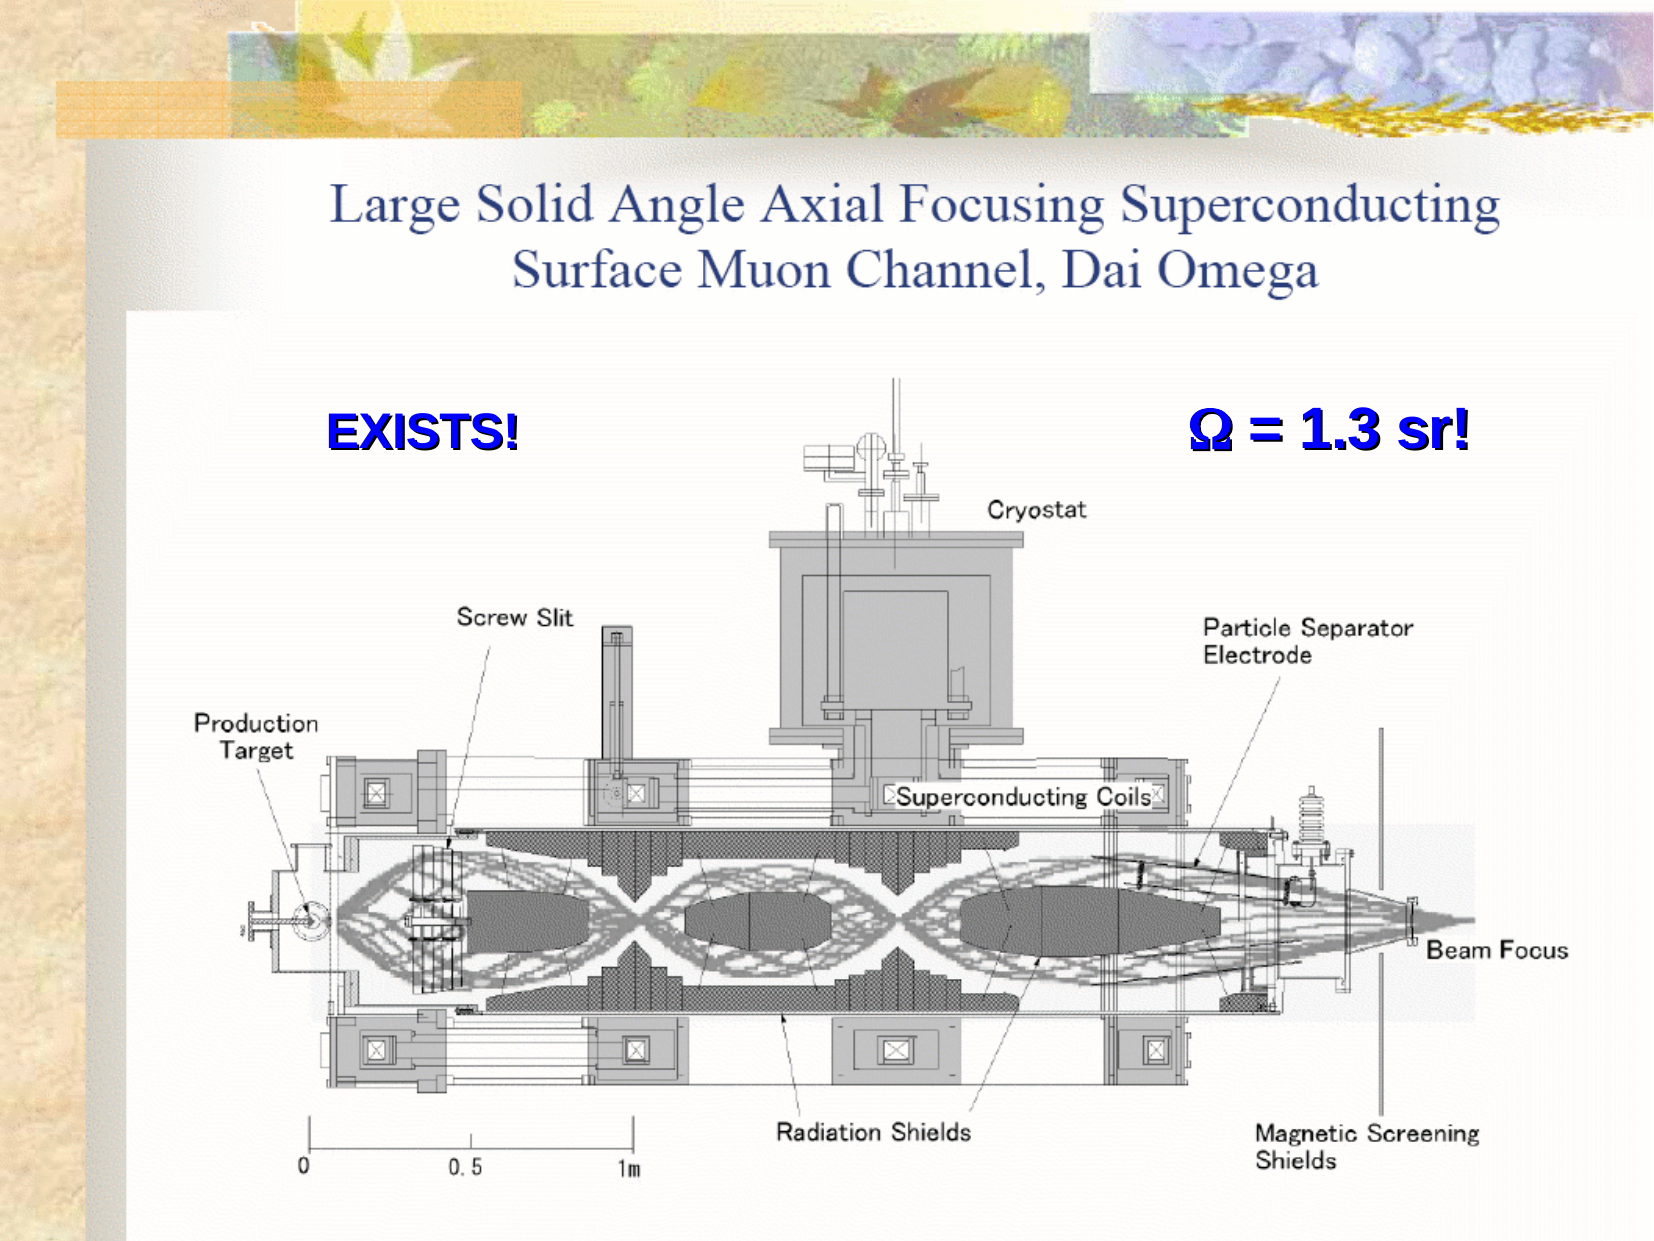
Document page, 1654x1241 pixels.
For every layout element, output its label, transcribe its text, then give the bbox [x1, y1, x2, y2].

text_box  = 1.3 sr! [1187, 395, 1472, 484]
picture [0, 0, 1654, 1241]
text_box EXISTS! [325, 402, 521, 479]
